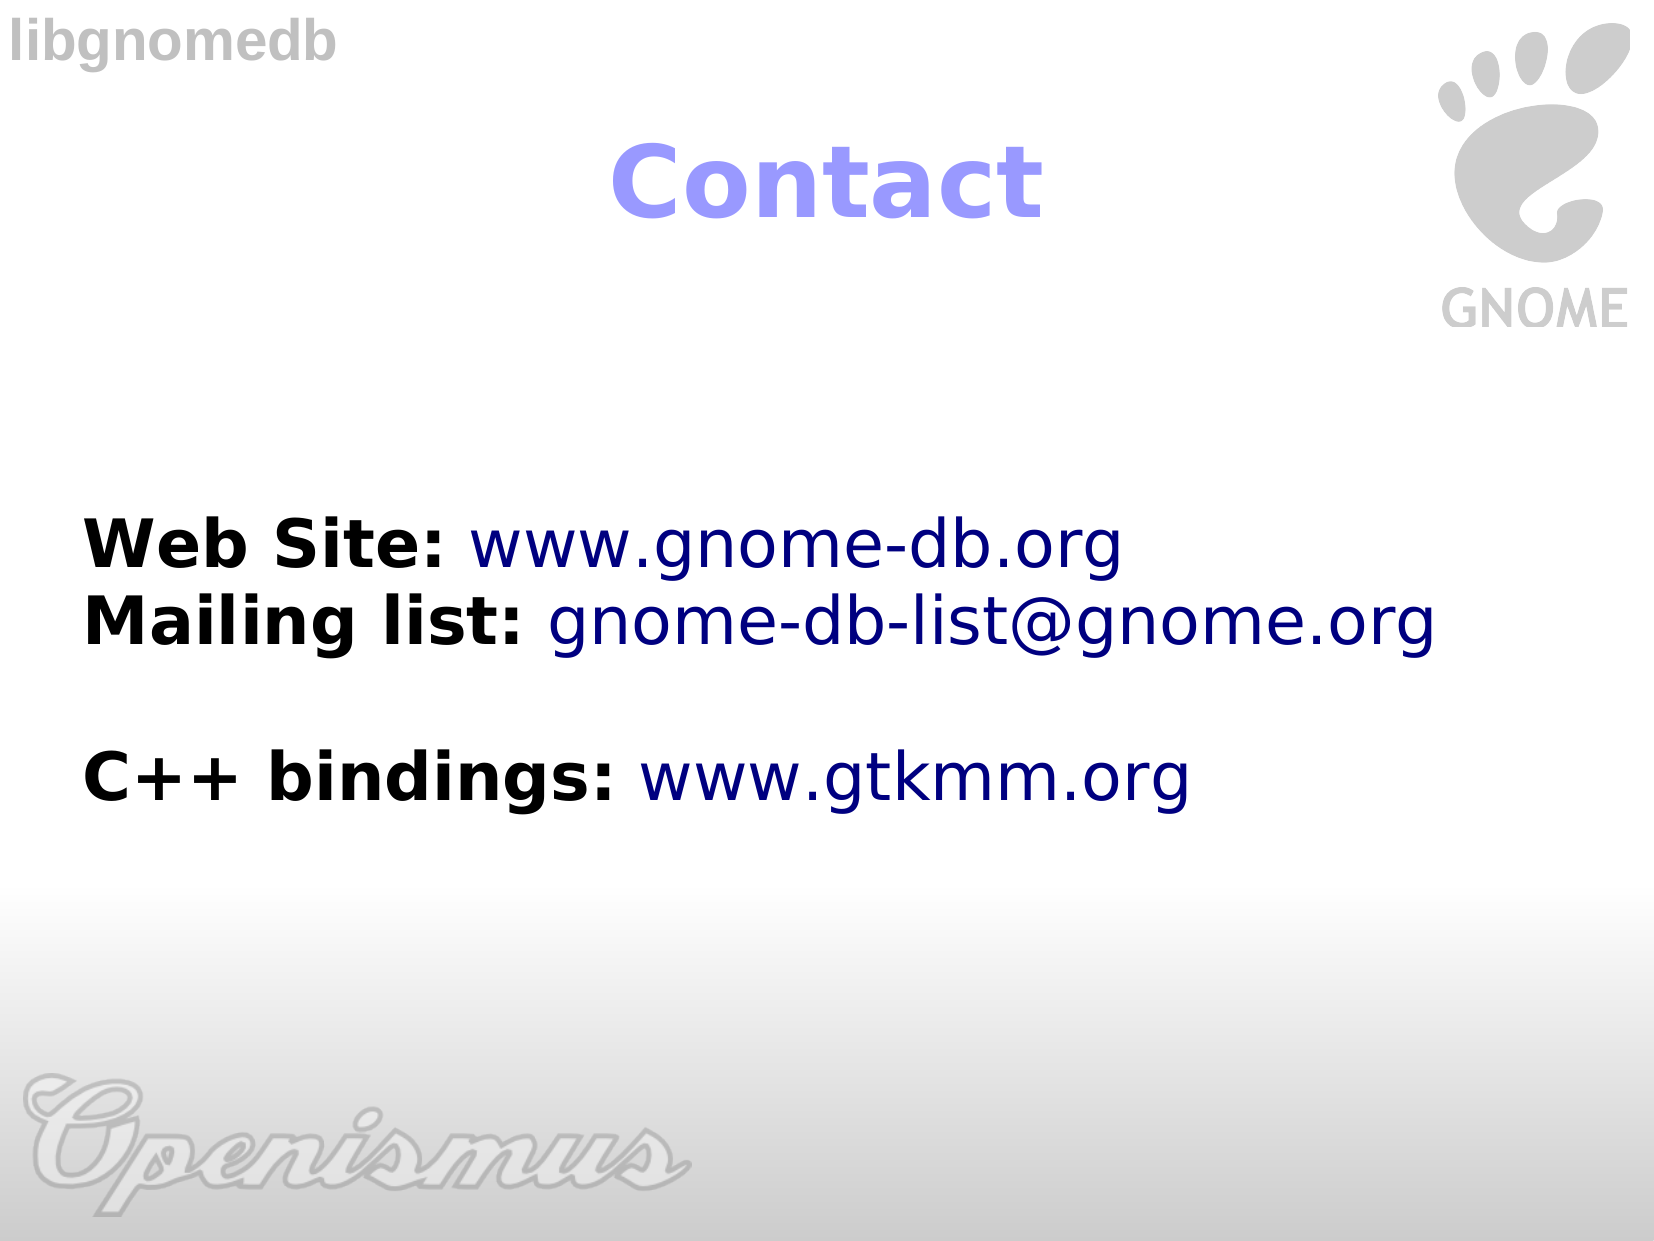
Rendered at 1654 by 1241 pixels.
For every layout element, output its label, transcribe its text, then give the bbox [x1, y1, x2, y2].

title Contact [82, 116, 1571, 250]
subtitle Web Site: www.gnome-db.org Mailing list: gnome-db-list@gnome.org C++ bindings: www.gtkmm.org [82, 297, 1571, 1102]
picture [23, 1073, 692, 1217]
picture [1438, 23, 1630, 327]
